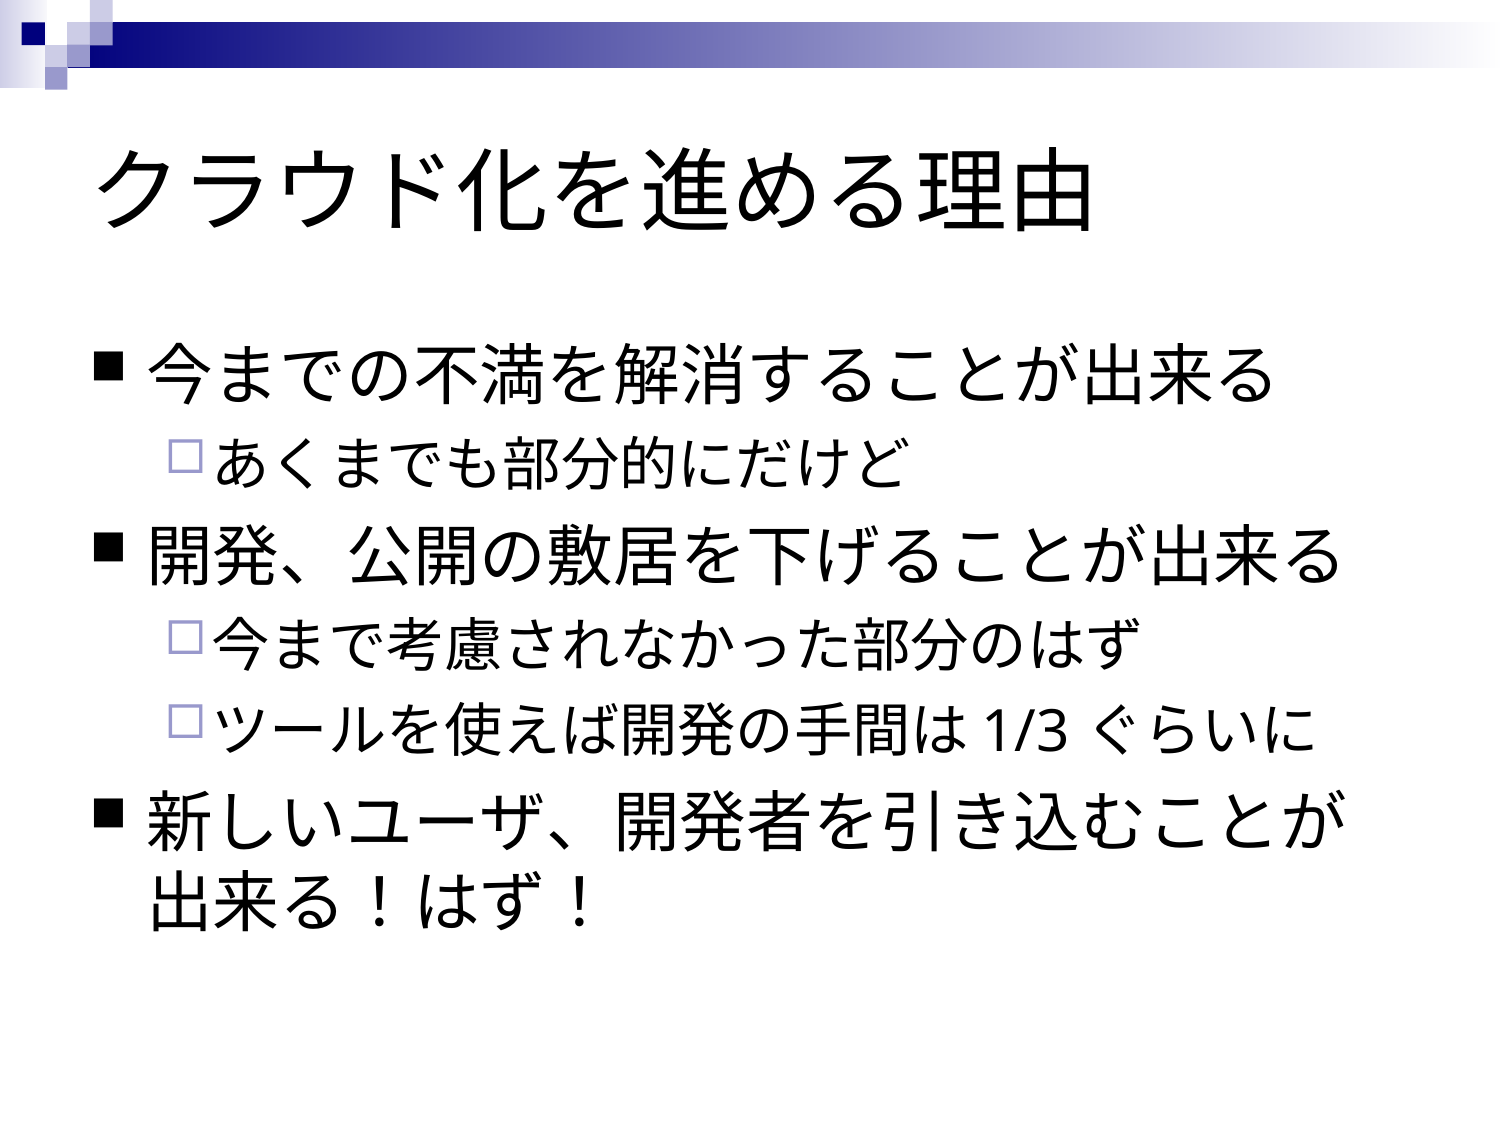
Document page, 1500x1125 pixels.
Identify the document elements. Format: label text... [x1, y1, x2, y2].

title クラウド化を進める理由 [75, 69, 1426, 306]
list 今までの不満を解消することが出来る あくまでも部分的にだけど 開発、公開の敷居を下げることが出来る 今まで考慮されなかった部分のはず ツールを使えば開発の手間は 1/3 ぐらいに 新しいユーザ、開発者を引き込むことが 出来る！はず！ [75, 324, 1426, 1021]
